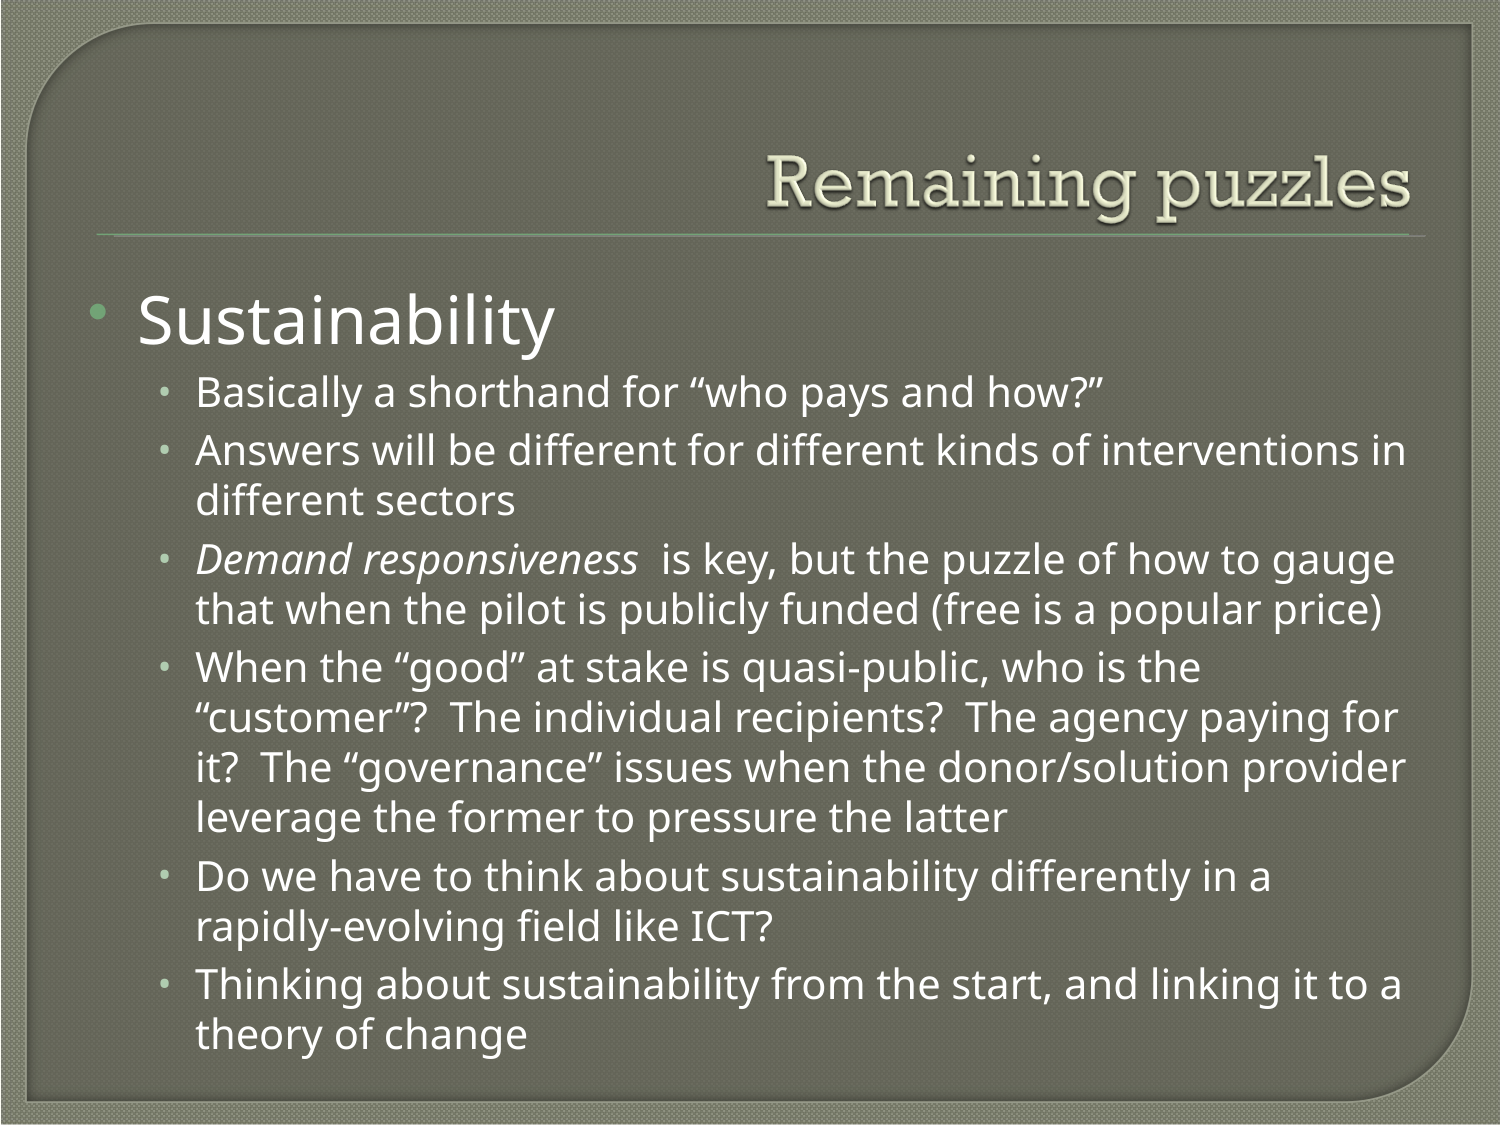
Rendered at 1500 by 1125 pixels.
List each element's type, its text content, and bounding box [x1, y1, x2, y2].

text_box [73, 40, 1427, 233]
list Sustainability Basically a shorthand for “who pays and how?” Answers will be different for different kinds of interventions in different sectors Demand responsiveness is key, but the puzzle of how to gauge that when the pilot is publicly funded (free is a popular price) When the “good” at stake is quasi-public, who is the “customer”? The individual recipients? The agency paying for it? The “governance” issues when the donor/solution provider leverage the former to pressure the latter Do we have to think about sustainability differently in a rapidly-evolving field like ICT? Thinking about sustainability from the start, and linking it to a theory of change [75, 270, 1426, 1066]
picture [0, 0, 1500, 1125]
